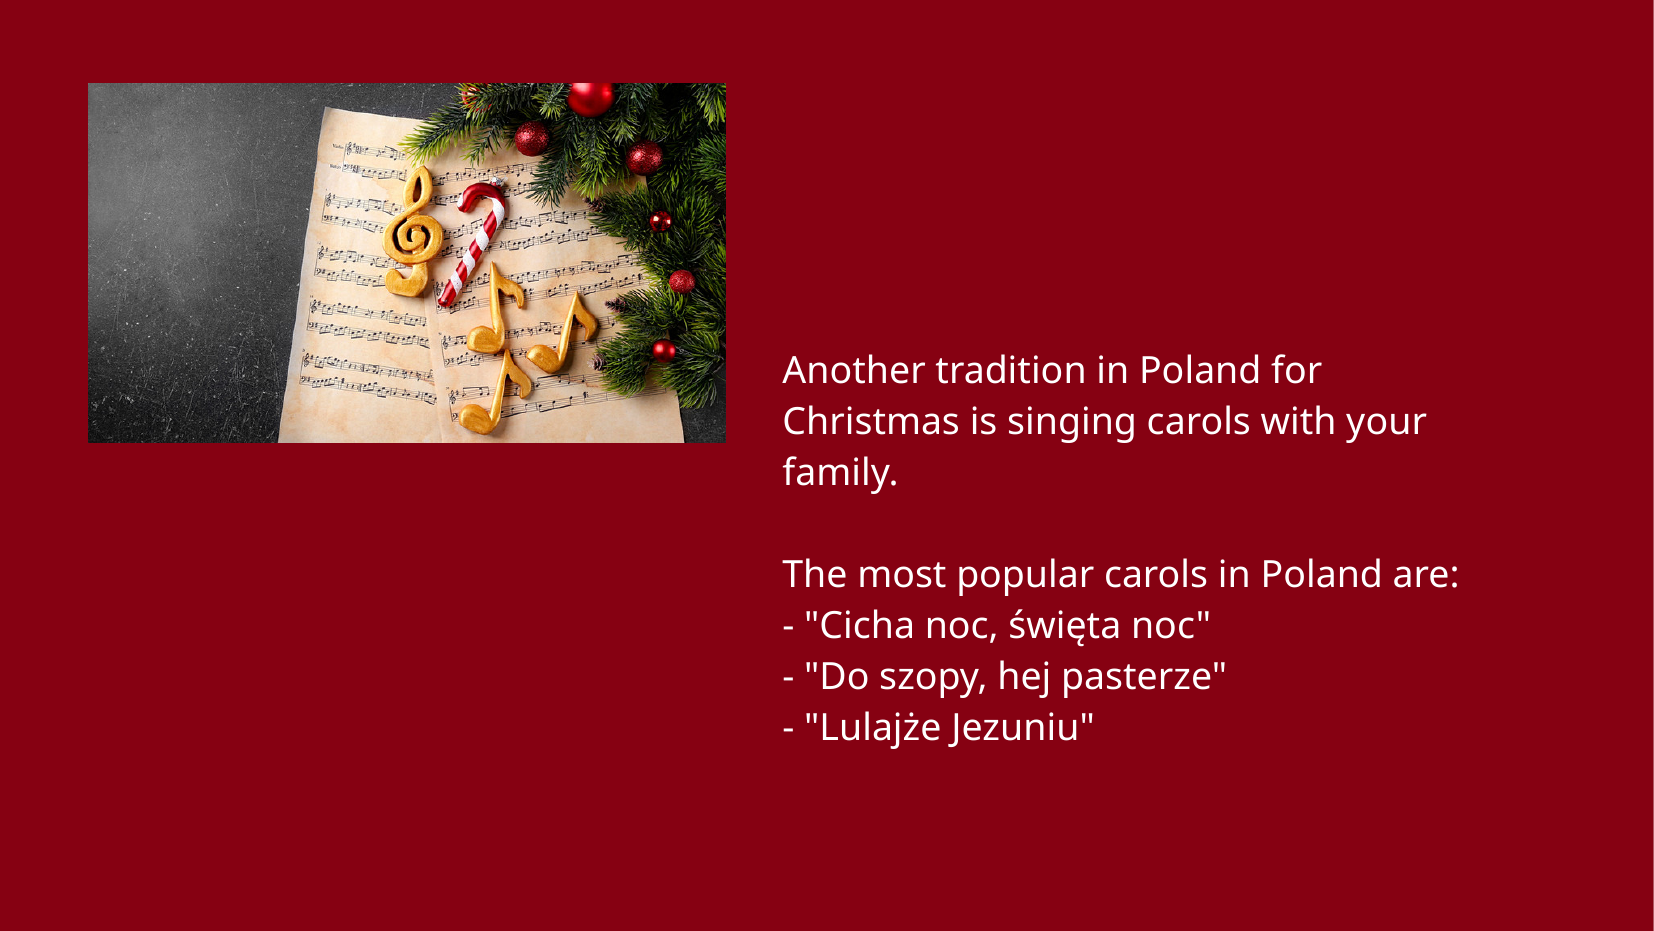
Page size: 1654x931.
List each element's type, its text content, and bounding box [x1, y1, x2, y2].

picture [0, 0, 1654, 931]
text_box Another tradition in Poland for Christmas is singing carols with your family. The most popular carols in Poland are: - "Cicha noc, święta noc" - "Do szopy, hej pasterze" - "Lulajże Jezuniu" [767, 336, 1506, 646]
